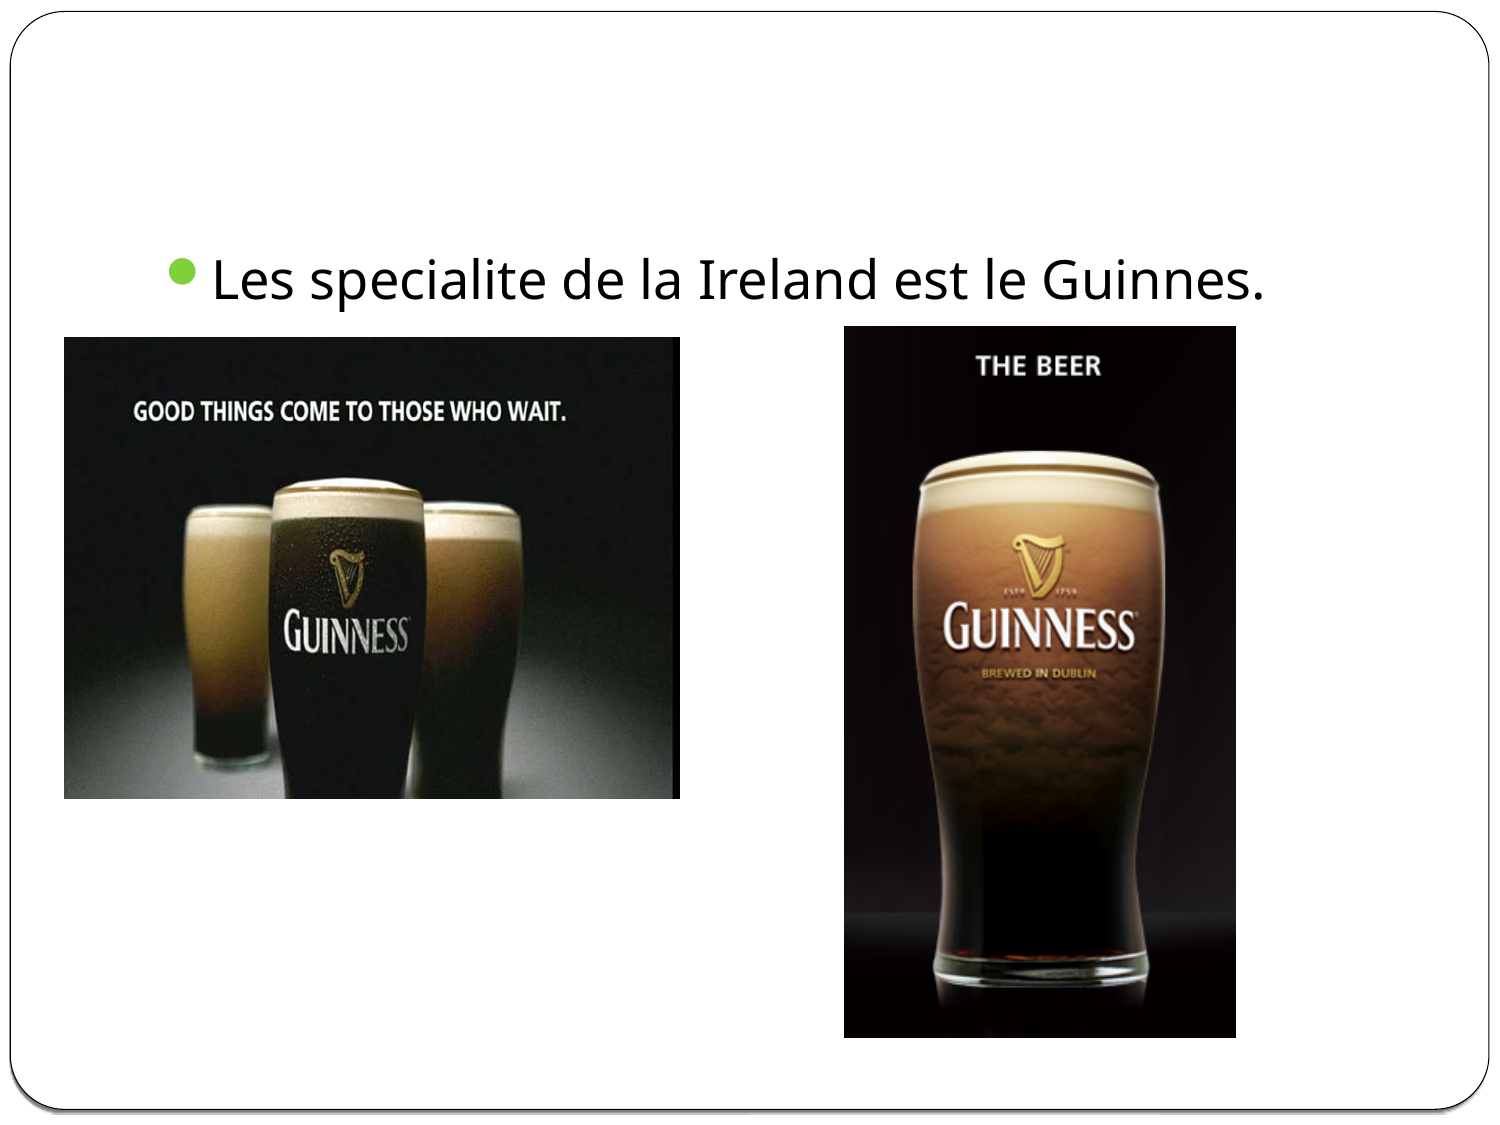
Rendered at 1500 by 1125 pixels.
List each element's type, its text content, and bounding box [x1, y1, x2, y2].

list Les specialite de la Ireland est le Guinnes. [150, 237, 1425, 988]
picture [64, 337, 680, 799]
picture [844, 326, 1236, 1038]
